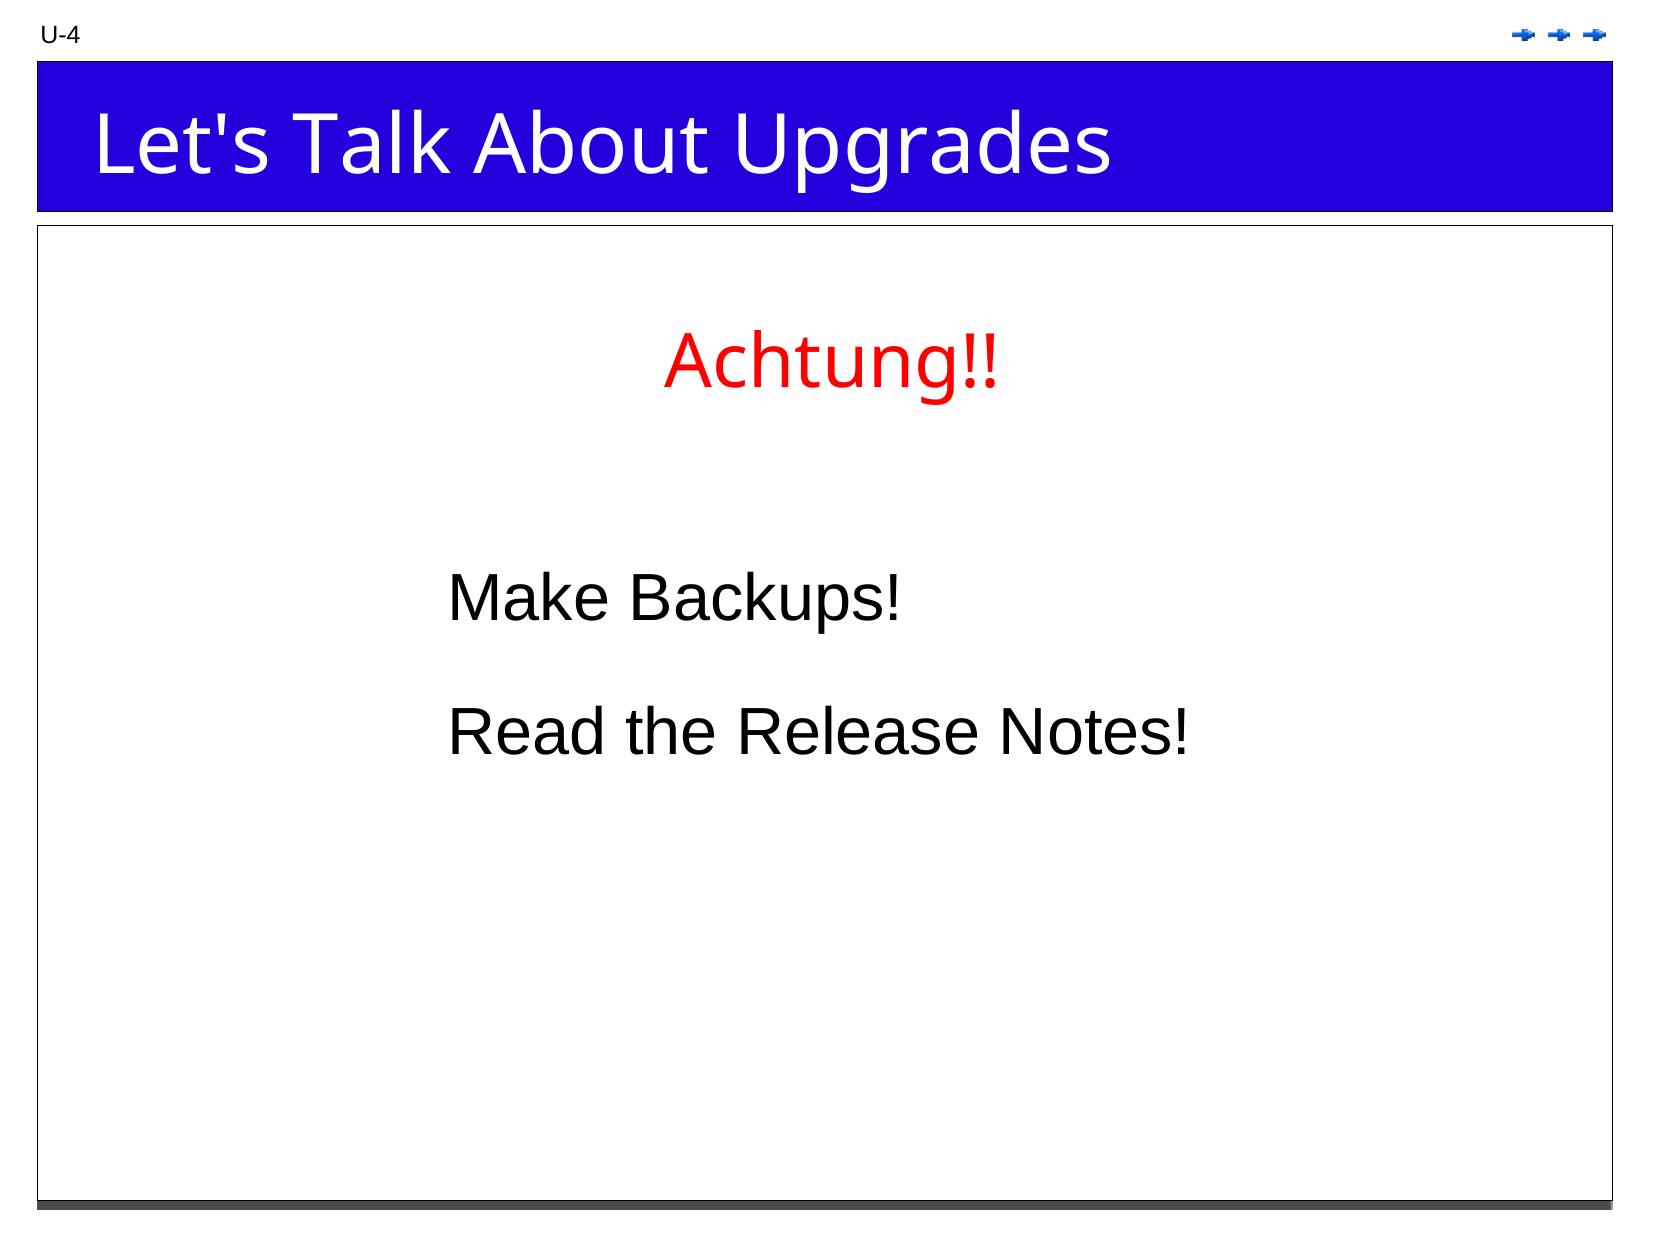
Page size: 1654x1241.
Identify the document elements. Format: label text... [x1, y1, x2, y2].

picture [1548, 29, 1570, 41]
text_box U-4 [25, 13, 151, 70]
text_box Let's Talk About Upgrades [77, 77, 1055, 193]
text_box [37, 61, 1613, 212]
text_box Achtung!! [650, 300, 1004, 405]
text_box Make Backups! Read the Release Notes! [414, 552, 1240, 777]
text_box [37, 225, 1613, 1201]
picture [1583, 29, 1606, 41]
picture [1512, 29, 1535, 41]
